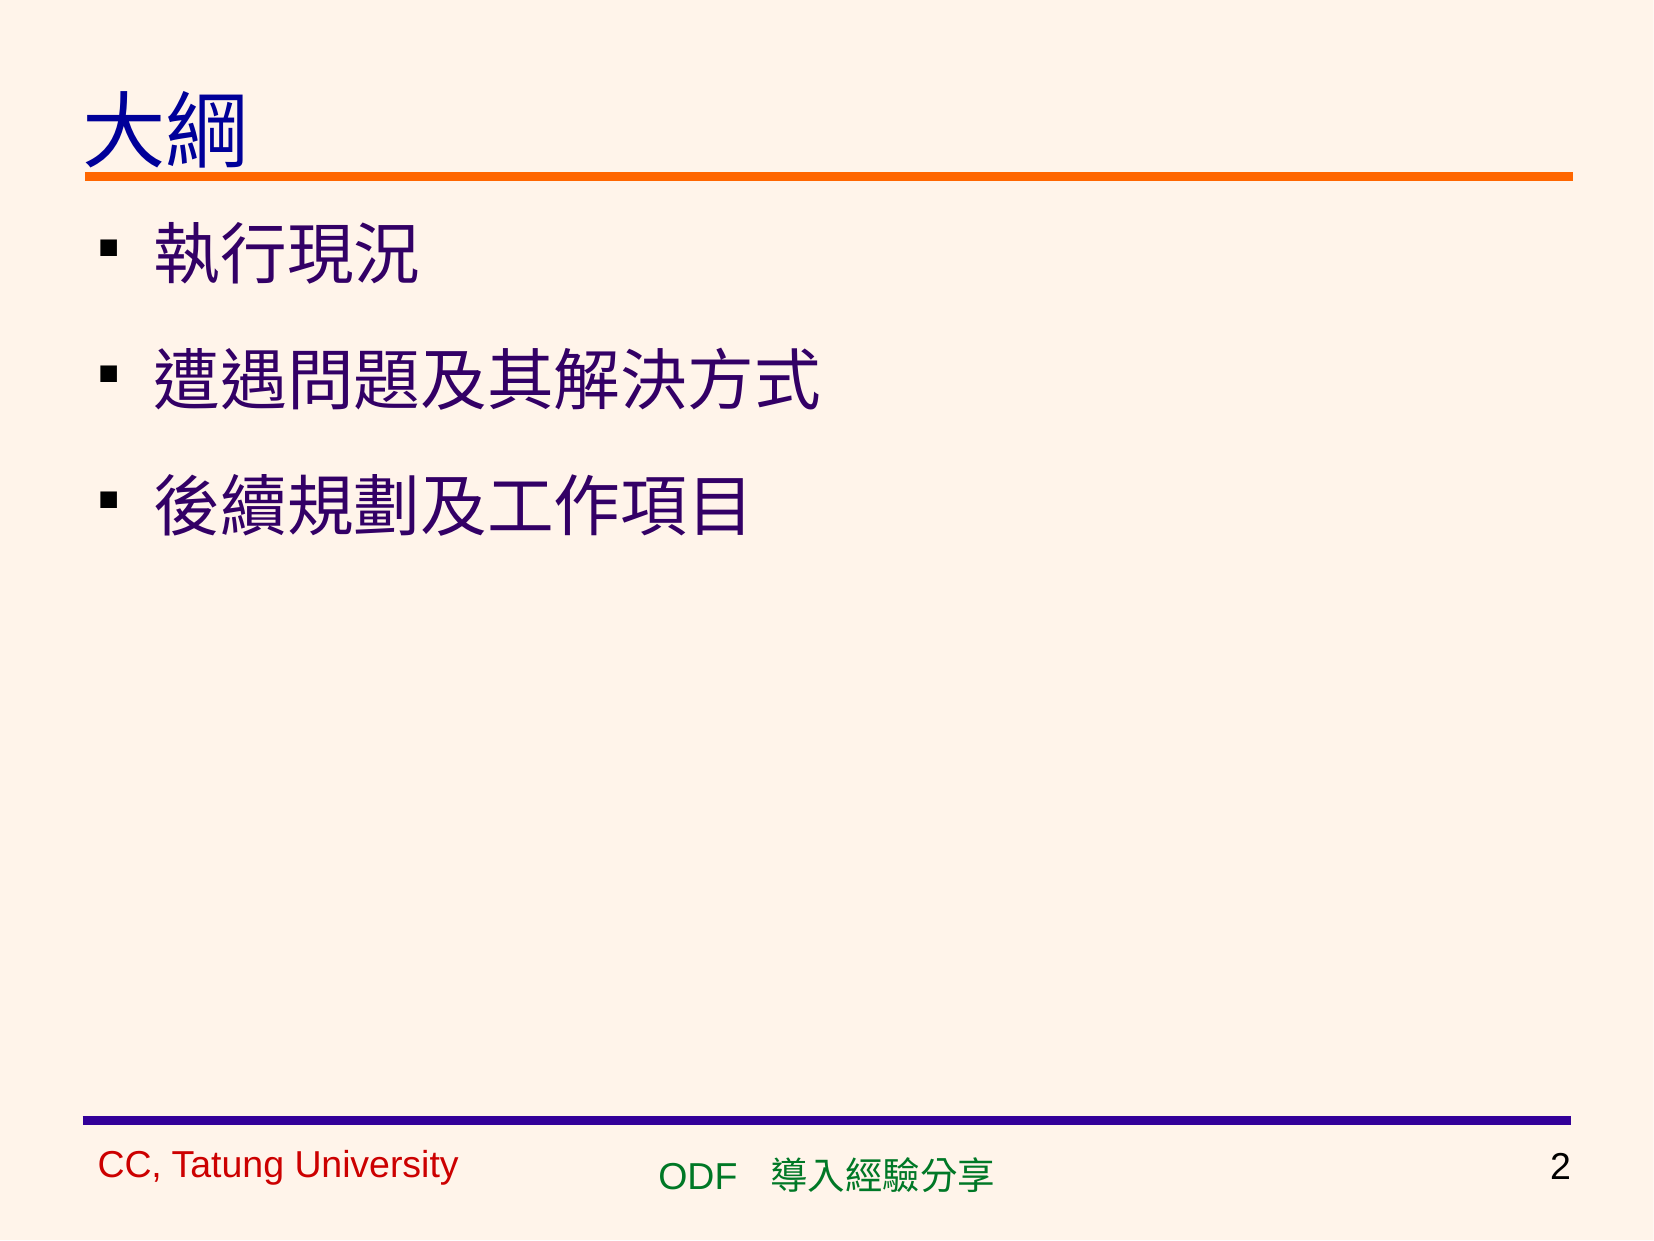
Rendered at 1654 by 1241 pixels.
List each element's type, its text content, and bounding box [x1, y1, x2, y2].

list 執行現況 遭遇問題及其解決方式 後續規劃及工作項目 [82, 200, 1571, 1111]
title 大綱 [82, 49, 1571, 200]
